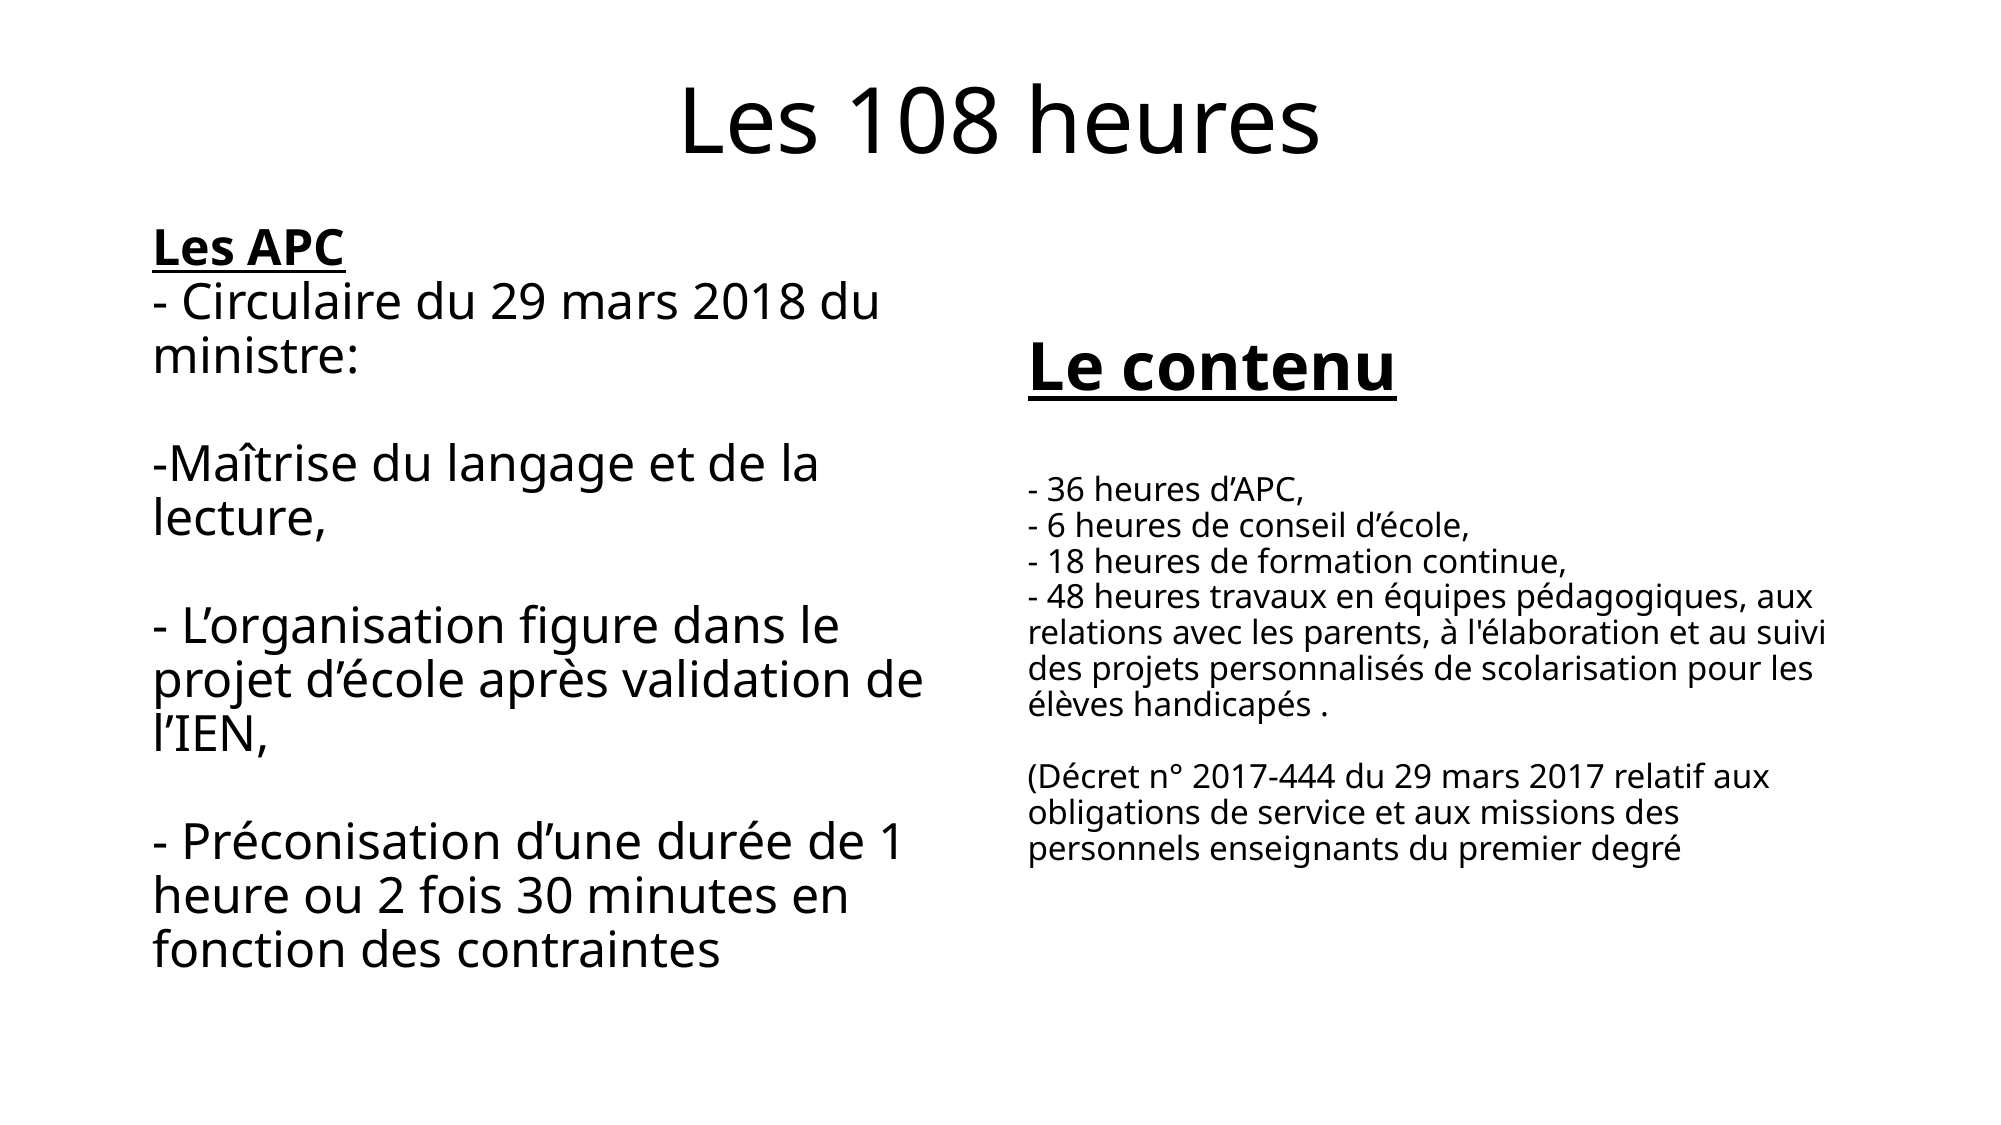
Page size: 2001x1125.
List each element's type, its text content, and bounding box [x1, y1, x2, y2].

title Les 108 heures [137, 59, 1863, 188]
title Le contenu - 36 heures d’APC, - 6 heures de conseil d’école, - 18 heures de formation continue, - 48 heures travaux en équipes pédagogiques, aux relations avec les parents, à l'élaboration et au suivi des projets personnalisés de scolarisation pour les élèves handicapés . (Décret n° 2017-444 du 29 mars 2017 relatif aux obligations de service et aux missions des personnels enseignants du premier degré [1012, 187, 1863, 1014]
title Les APC - Circulaire du 29 mars 2018 du ministre: -Maîtrise du langage et de la lecture, - L’organisation figure dans le projet d’école après validation de l’IEN, - Préconisation d’une durée de 1 heure ou 2 fois 30 minutes en fonction des contraintes [137, 187, 988, 1014]
